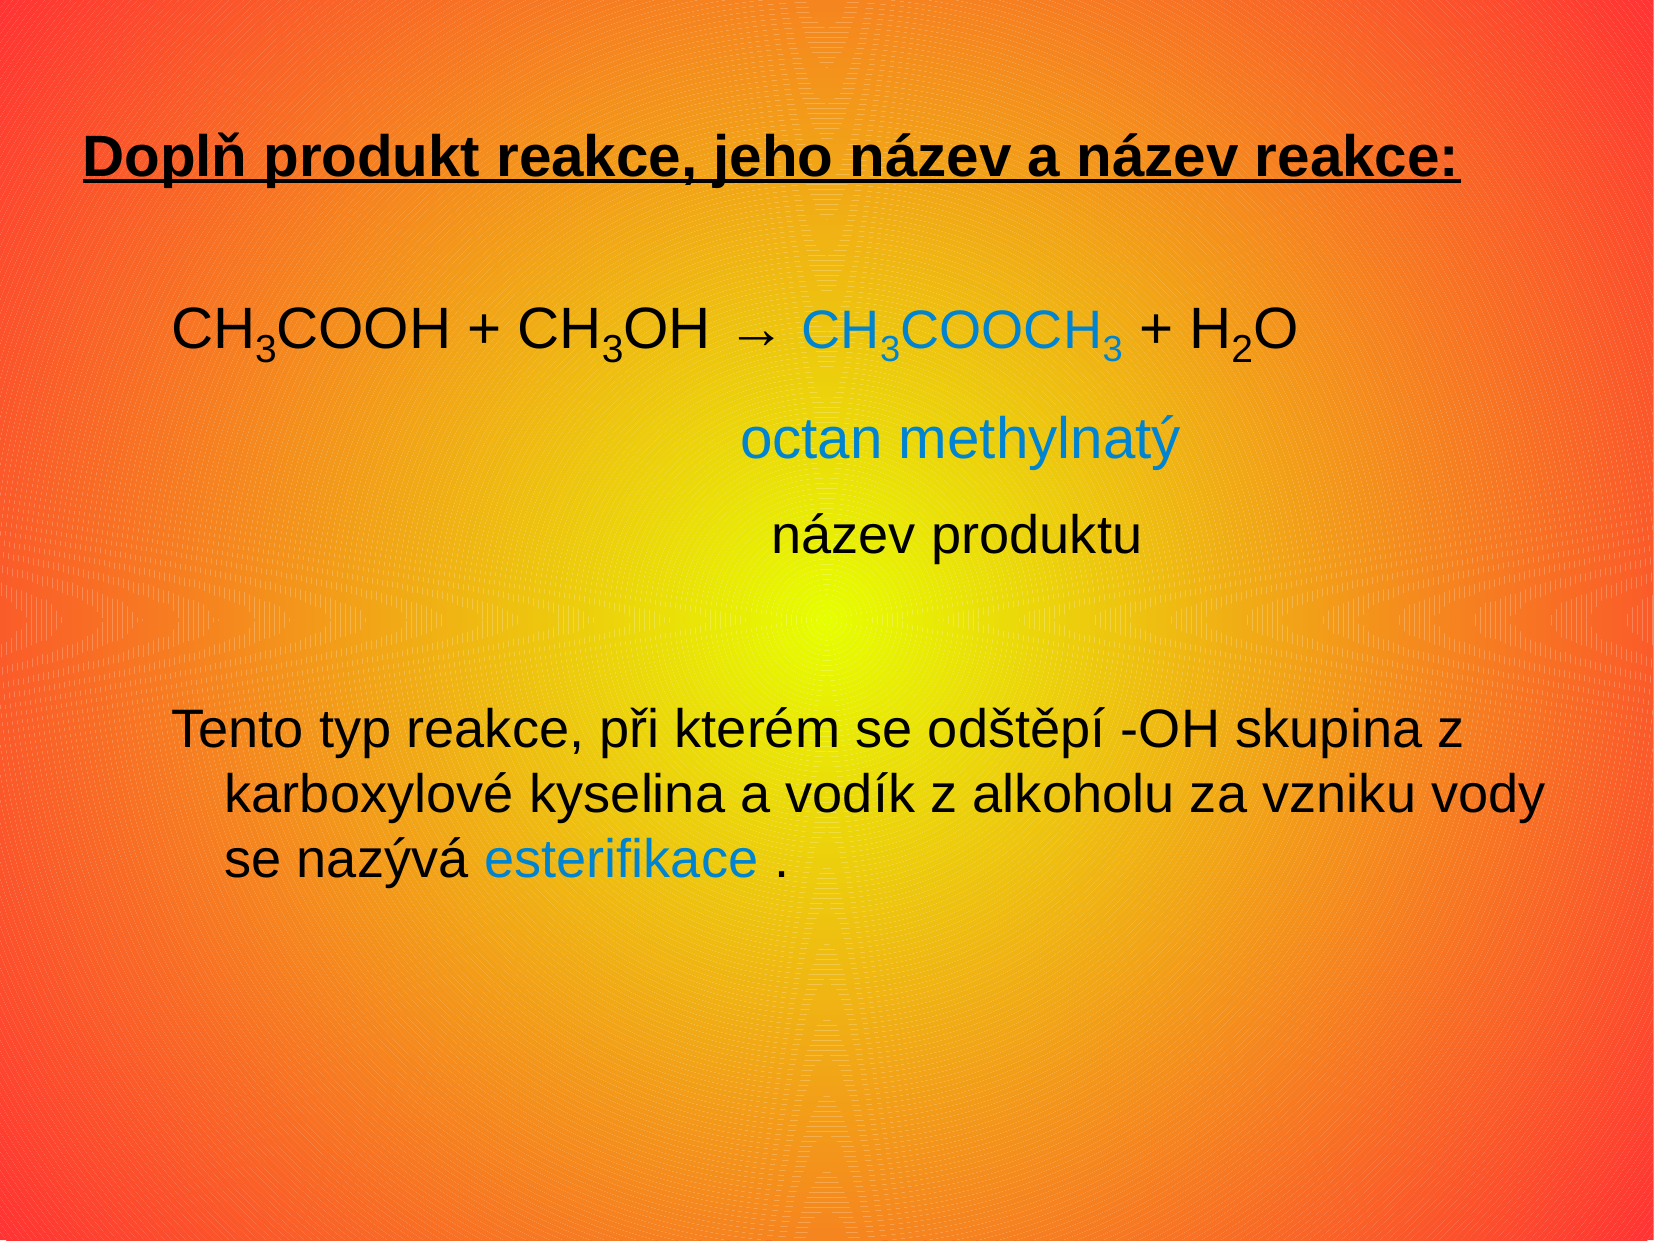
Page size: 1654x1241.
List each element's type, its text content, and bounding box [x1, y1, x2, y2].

title Doplň produkt reakce, jeho název a název reakce: [82, 49, 1571, 257]
list CH3COOH + CH3OH → CH3COOCH3 + H2O octan methylnatý název produktu Tento typ reakce, při kterém se odštěpí -OH skupina z karboxylové kyselina a vodík z alkoholu za vzniku vody se nazývá esterifikace . [82, 290, 1571, 1109]
